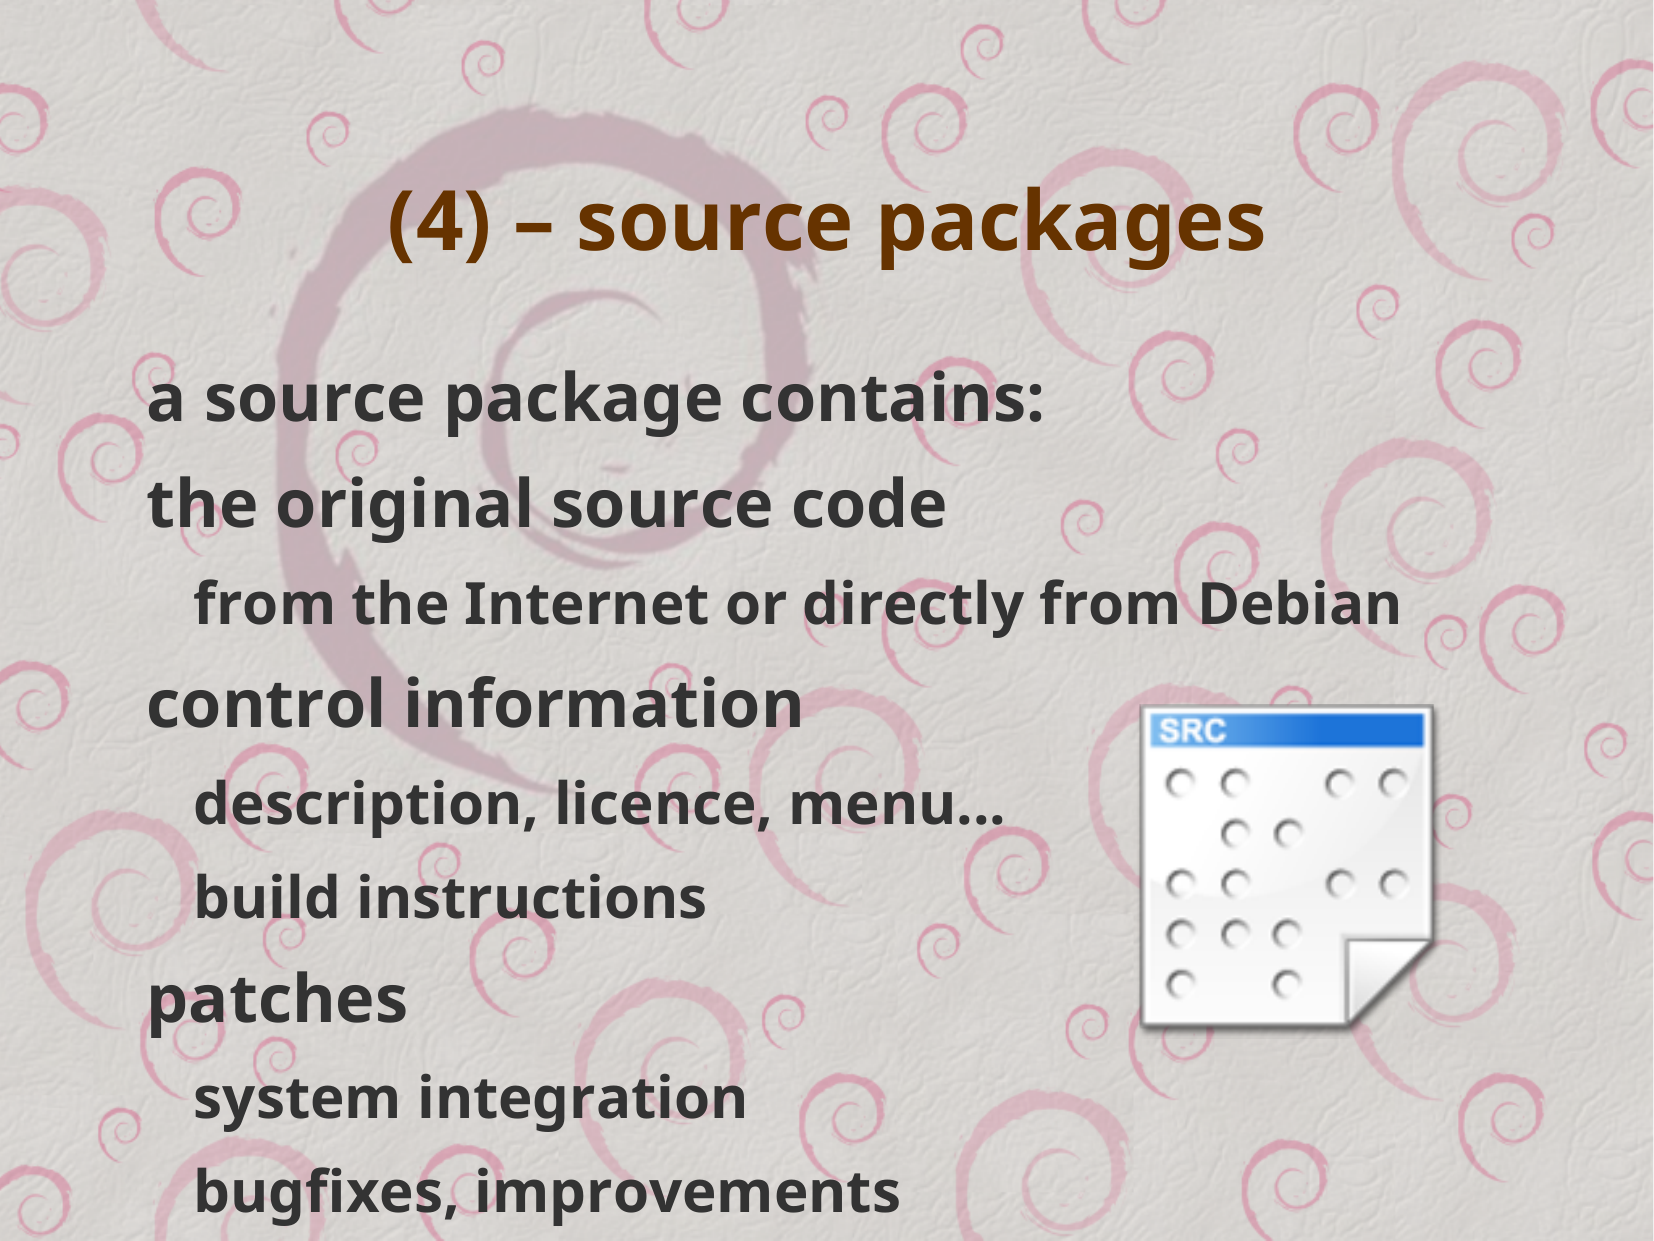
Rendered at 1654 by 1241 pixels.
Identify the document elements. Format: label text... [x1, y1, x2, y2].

picture [0, 0, 1654, 1241]
title (4) – source packages [121, 114, 1534, 322]
list a source package contains: the original source code from the Internet or directly from Debian control information description, licence, menu... build instructions patches system integration bugfixes, improvements [134, 350, 1516, 1133]
